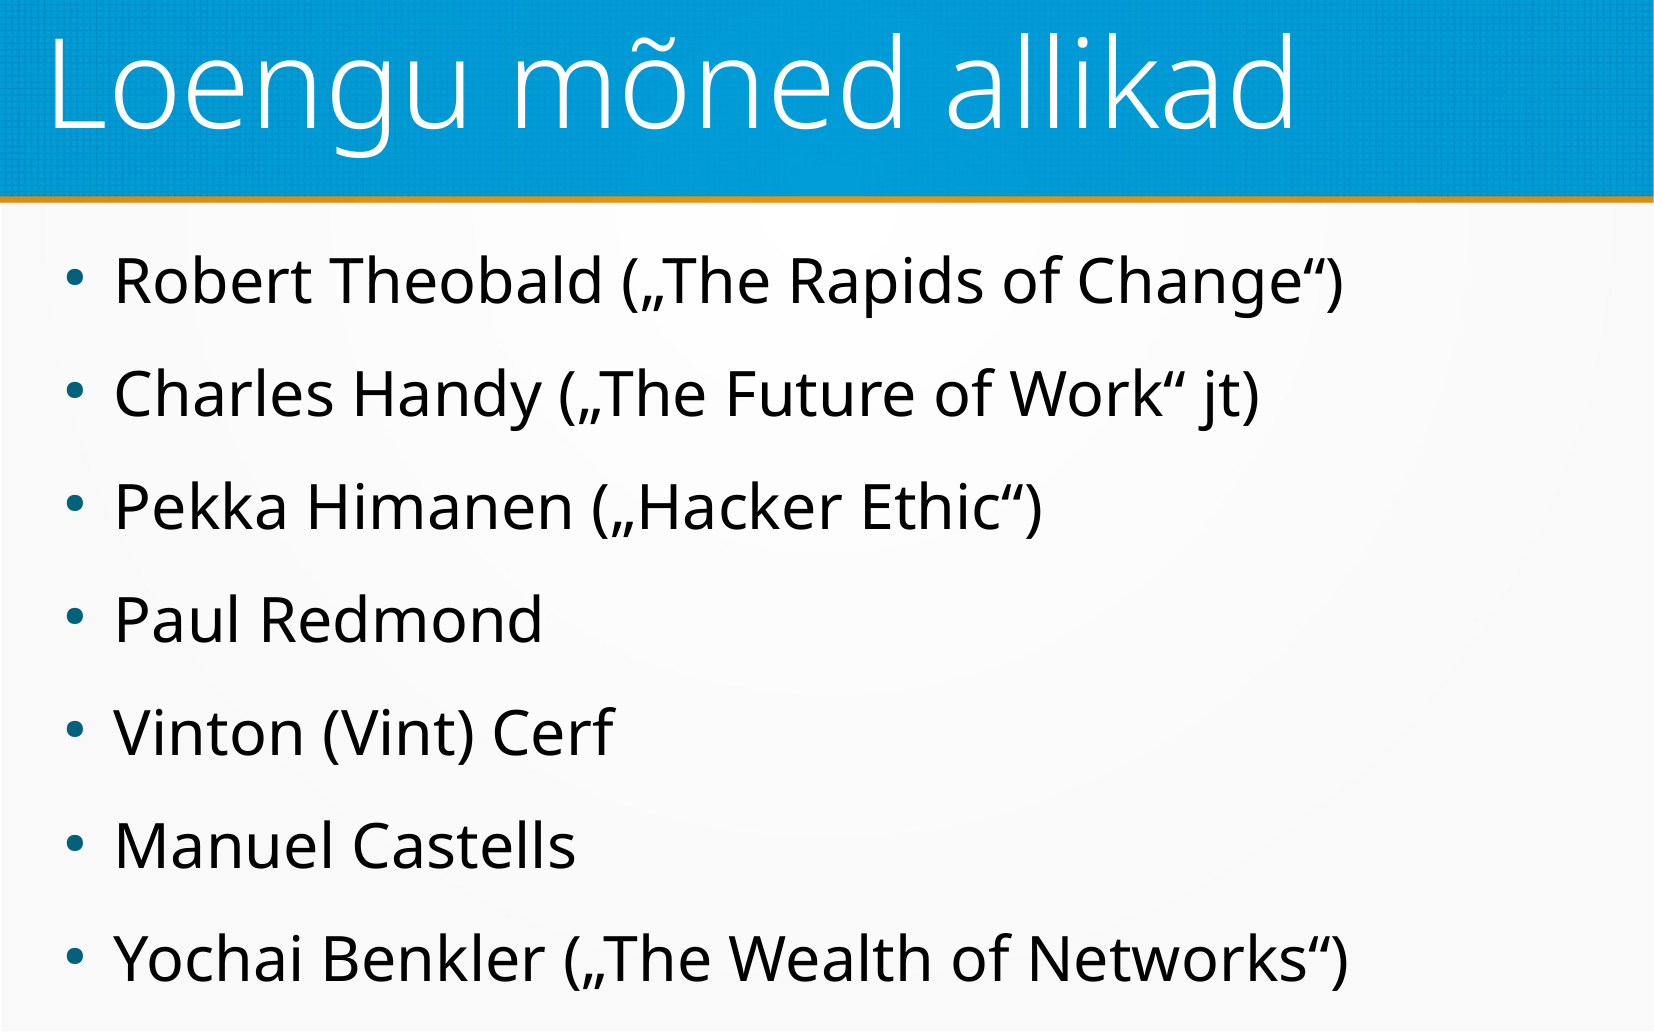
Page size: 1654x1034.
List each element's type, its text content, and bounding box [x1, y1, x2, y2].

title Loengu mõned allikad [43, 0, 1619, 166]
list Robert Theobald („The Rapids of Change“) Charles Handy („The Future of Work“ jt) Pekka Himanen („Hacker Ethic“) Paul Redmond Vinton (Vint) Cerf Manuel Castells Yochai Benkler („The Wealth of Networks“) [47, 236, 1607, 1002]
picture [0, 195, 1654, 1034]
